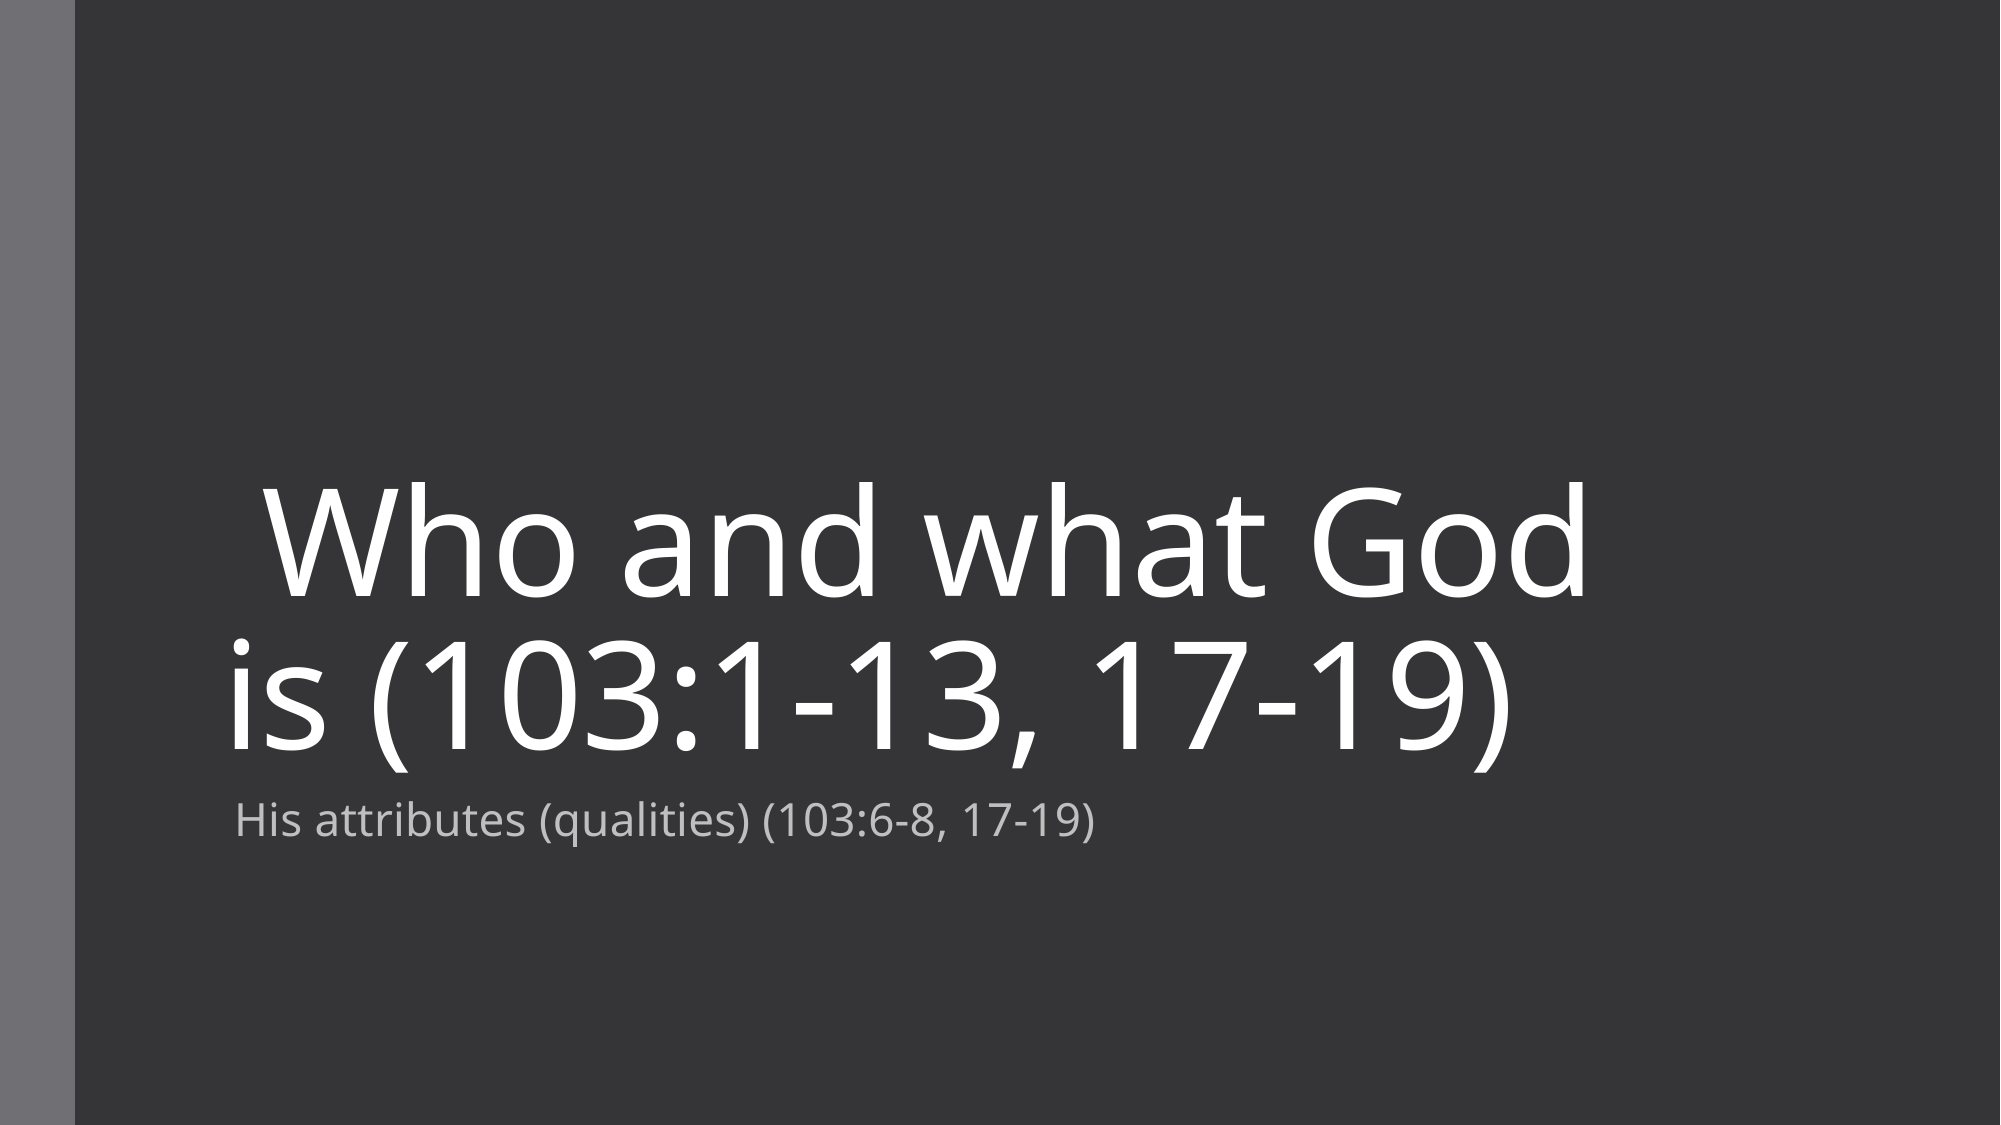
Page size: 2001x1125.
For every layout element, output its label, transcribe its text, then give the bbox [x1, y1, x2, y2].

title Who and what God is (103:1-13, 17-19) [206, 124, 1752, 787]
subtitle His attributes (qualities) (103:6-8, 17-19) [206, 787, 1752, 1066]
